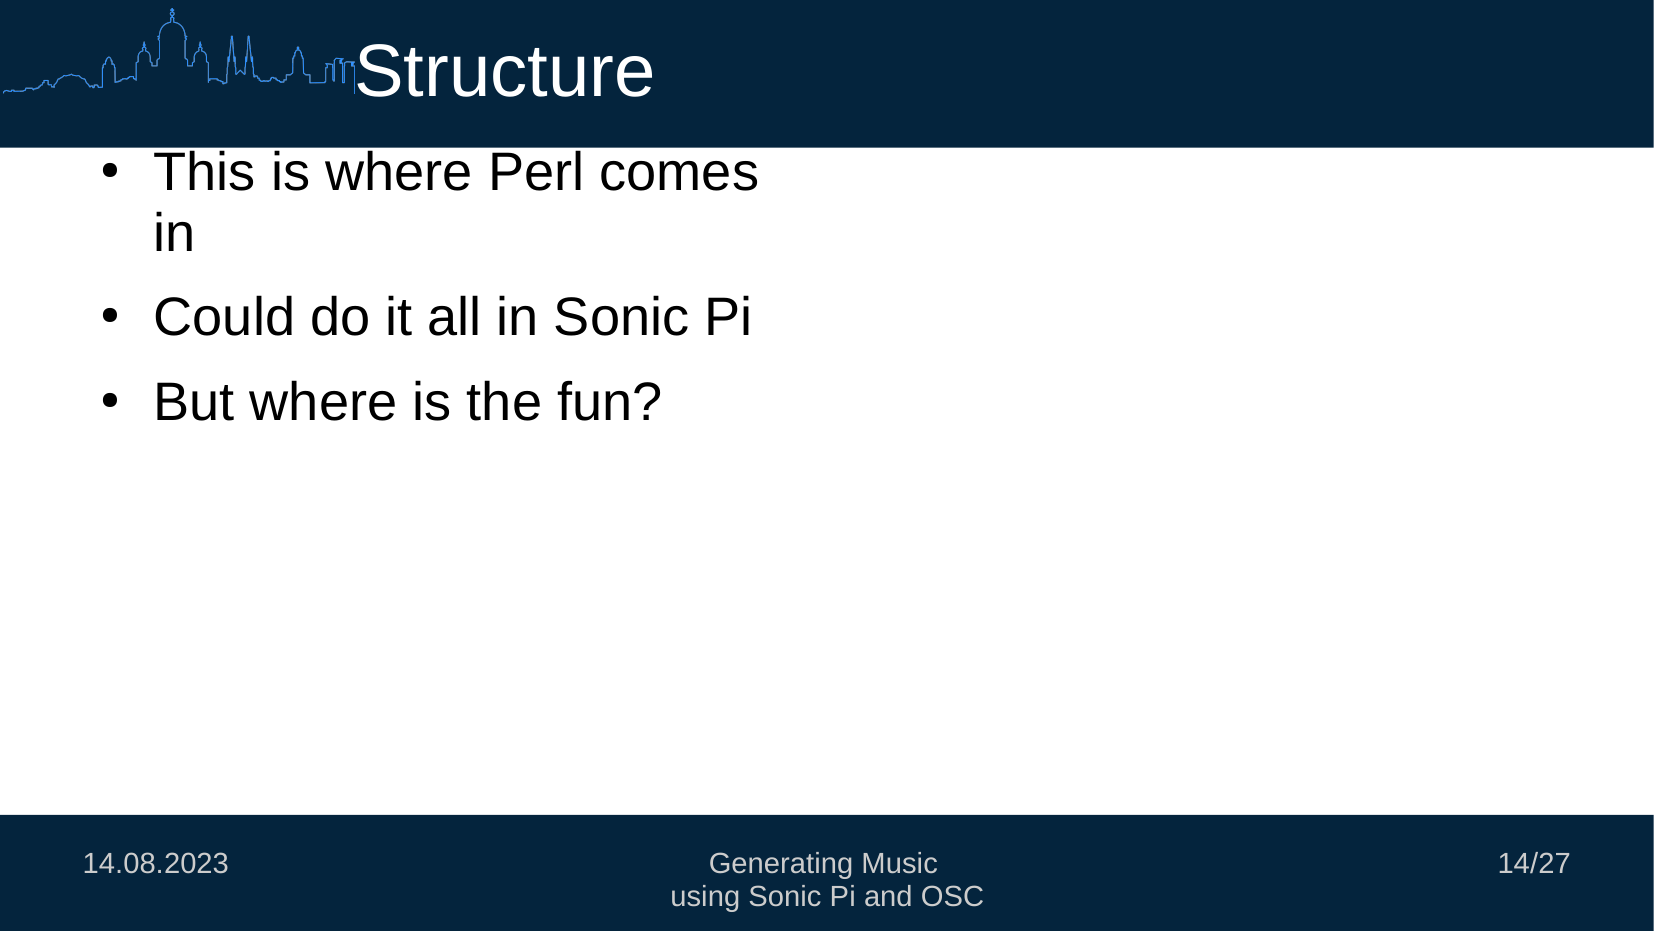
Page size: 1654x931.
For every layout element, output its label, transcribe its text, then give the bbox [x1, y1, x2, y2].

picture [3, 8, 354, 94]
title Structure [354, 5, 1654, 136]
list This is where Perl comes in Could do it all in Sonic Pi But where is the fun? [82, 141, 809, 815]
